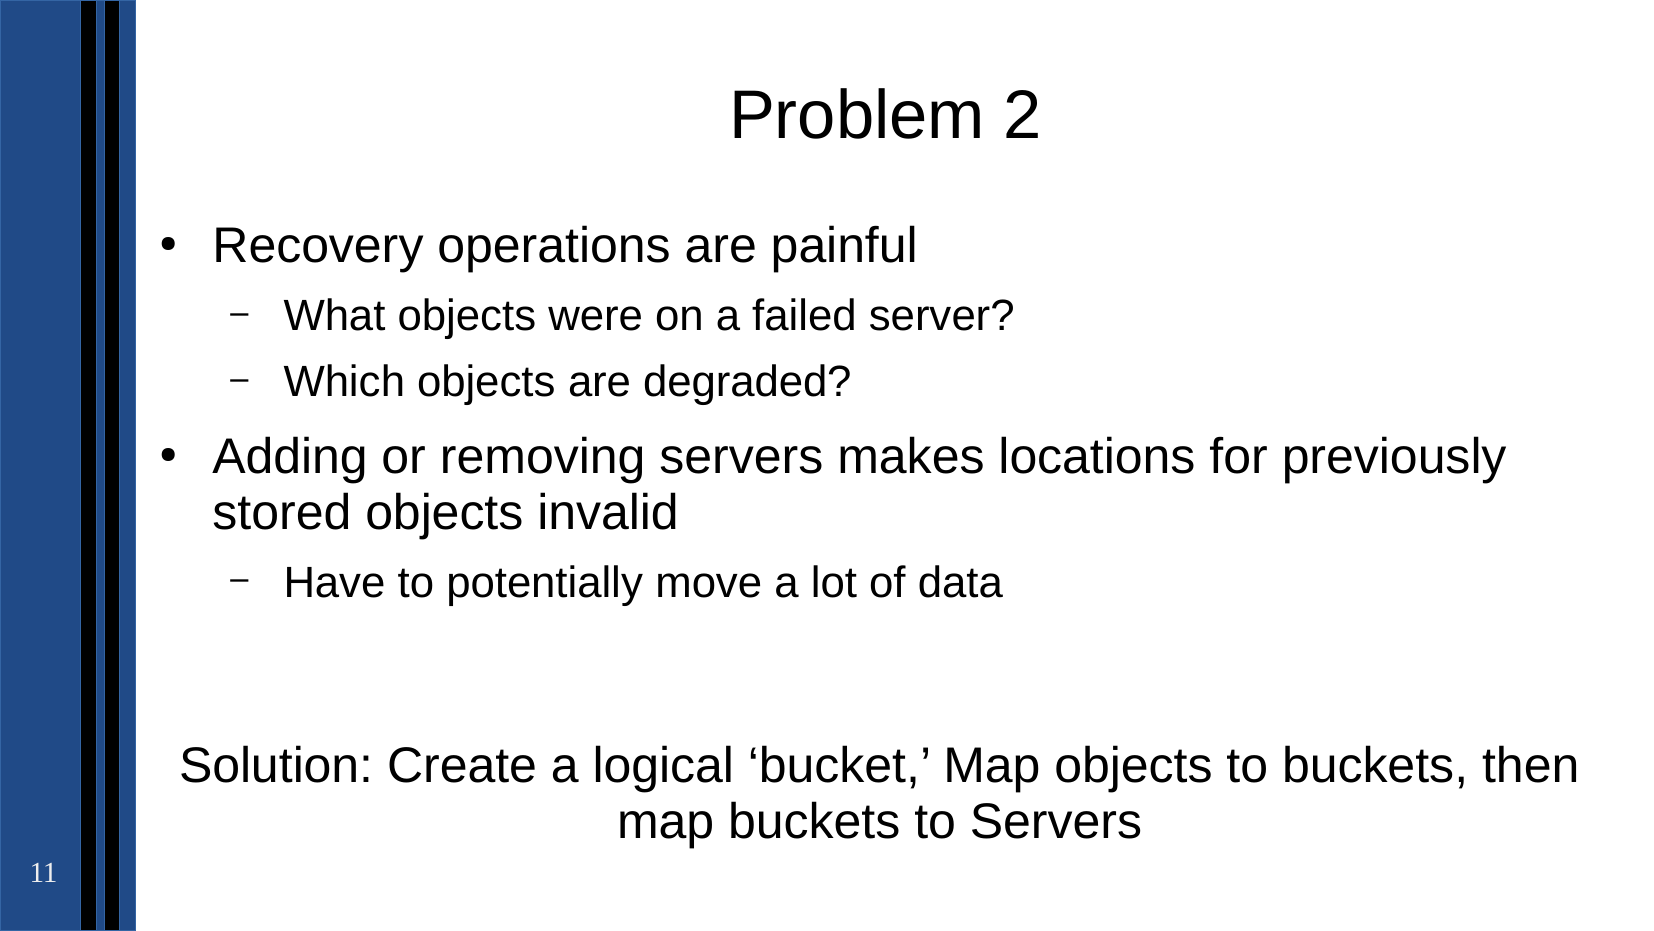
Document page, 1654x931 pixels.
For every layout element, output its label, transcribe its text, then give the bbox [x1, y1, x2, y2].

list Solution: Create a logical ‘bucket,’ Map objects to buckets, then map buckets to Servers [135, 664, 1624, 922]
title Problem 2 [141, 37, 1630, 193]
list Recovery operations are painful What objects were on a failed server? Which objects are degraded? Adding or removing servers makes locations for previously stored objects invalid Have to potentially move a lot of data [141, 217, 1630, 616]
